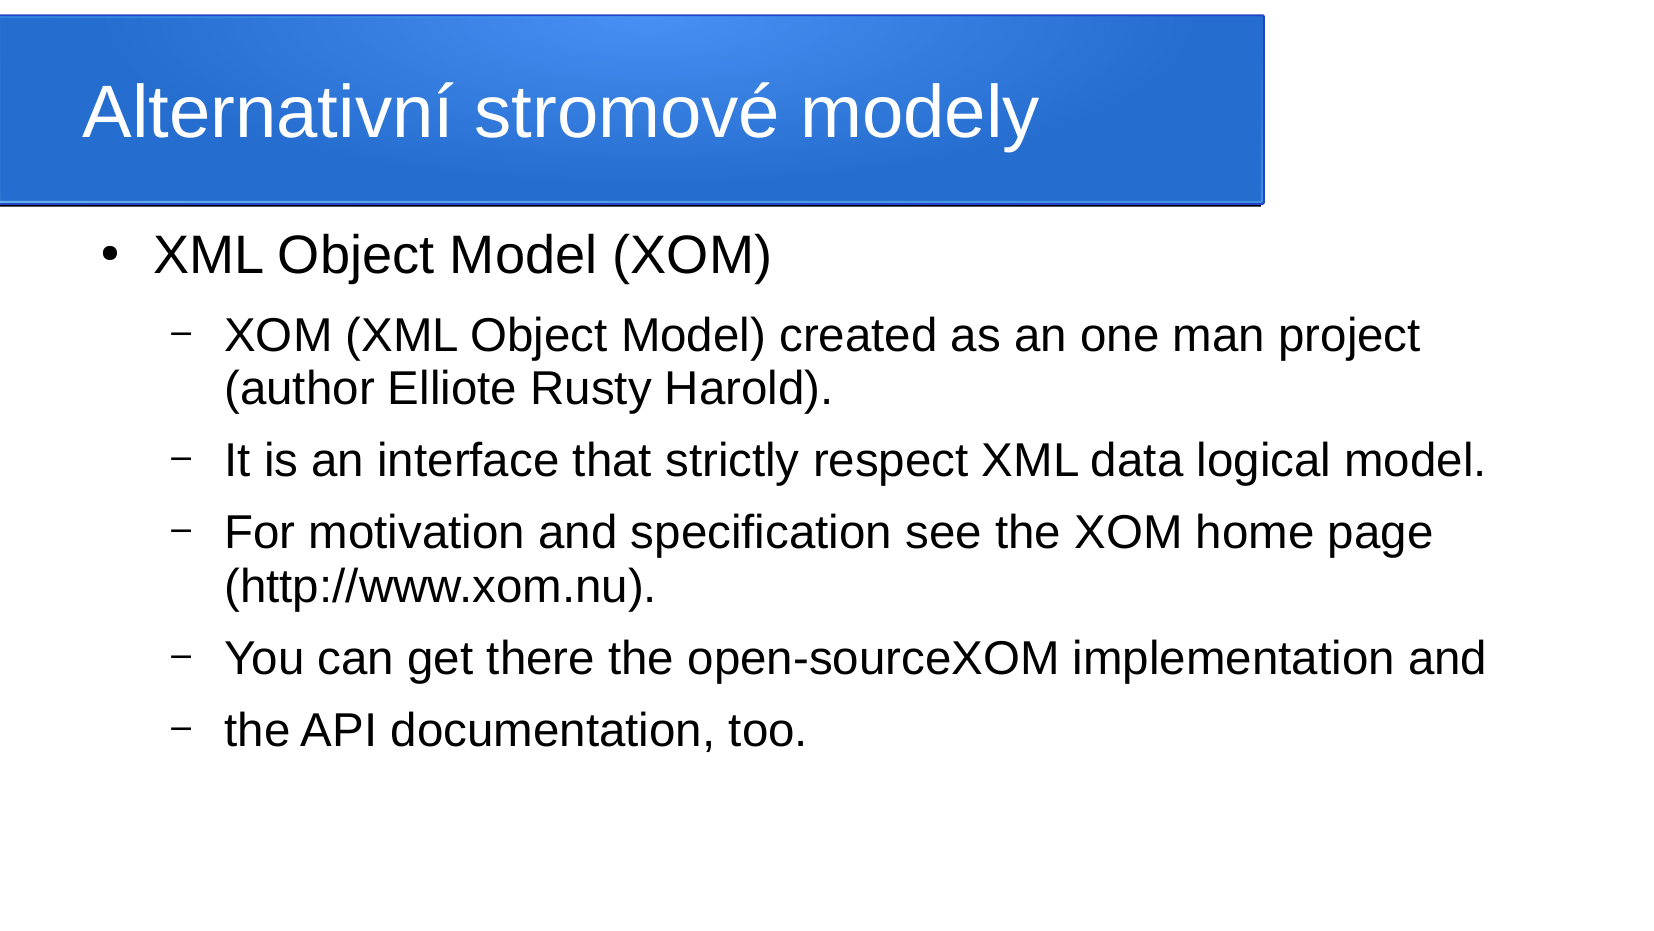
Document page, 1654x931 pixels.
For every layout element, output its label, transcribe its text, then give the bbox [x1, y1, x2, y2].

title Alternativní stromové modely [82, 35, 1235, 189]
list XML Object Model (XOM) XOM (XML Object Model) created as an one man project (author Elliote Rusty Harold). It is an interface that strictly respect XML data logical model. For motivation and specification see the XOM home page (http://www.xom.nu). You can get there the open-sourceXOM implementation and the API documentation, too. [82, 224, 1571, 764]
